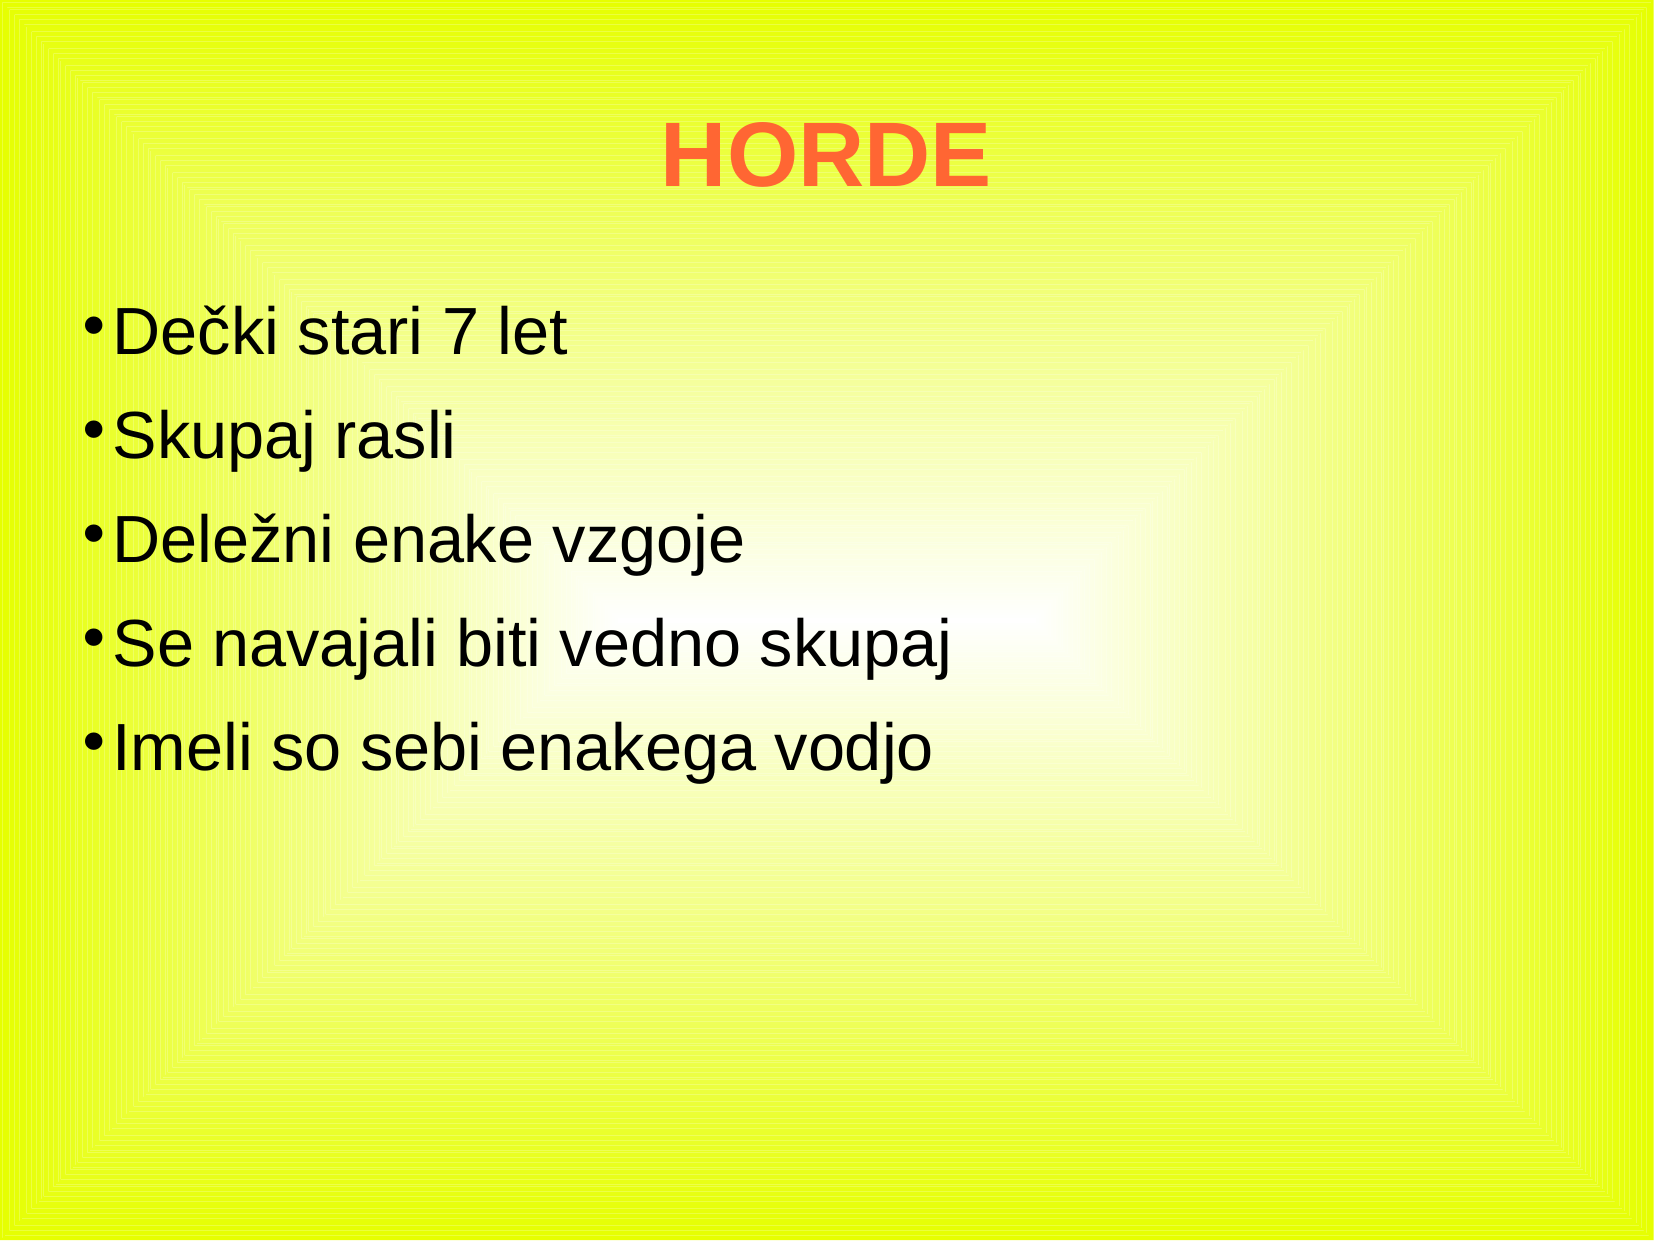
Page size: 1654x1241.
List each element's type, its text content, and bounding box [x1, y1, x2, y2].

list Dečki stari 7 let Skupaj rasli Deležni enake vzgoje Se navajali biti vedno skupaj Imeli so sebi enakega vodjo [82, 290, 1571, 1094]
title HORDE [82, 46, 1571, 260]
